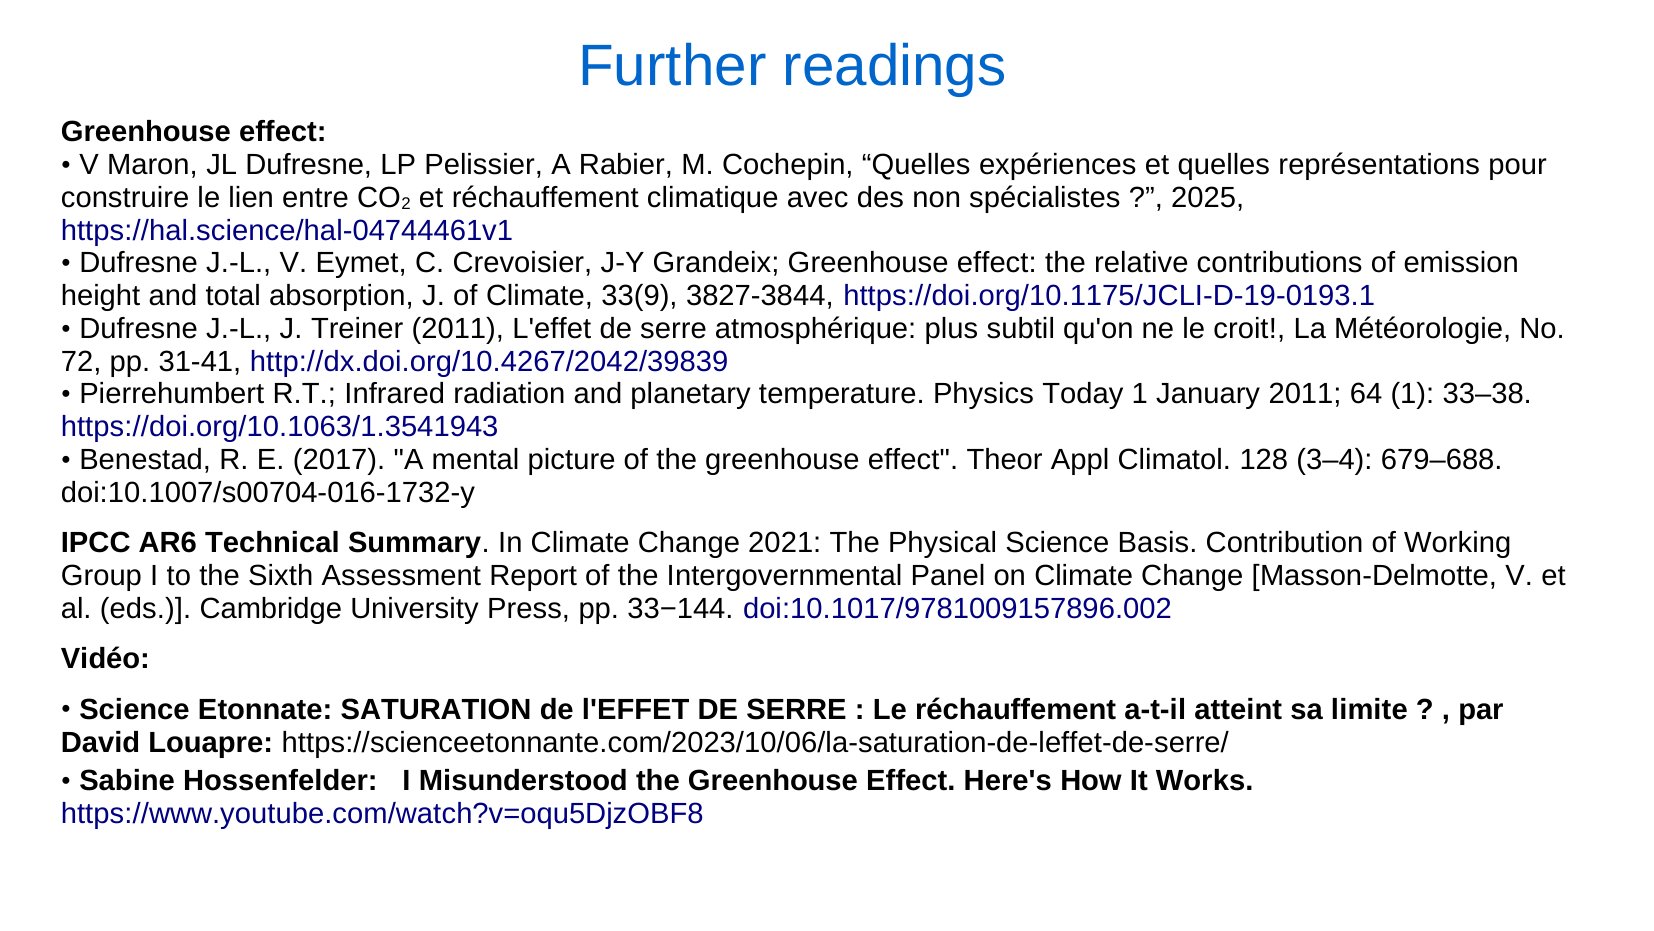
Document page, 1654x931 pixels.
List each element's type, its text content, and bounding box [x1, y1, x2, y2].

text_box Greenhouse effect: V Maron, JL Dufresne, LP Pelissier, A Rabier, M. Cochepin, “Quelles expériences et quelles représentations pour construire le lien entre CO2 et réchauffement climatique avec des non spécialistes ?”, 2025, https://hal.science/hal-04744461v1 Dufresne J.-L., V. Eymet, C. Crevoisier, J-Y Grandeix; Greenhouse effect: the relative contributions of emission height and total absorption, J. of Climate, 33(9), 3827-3844, https://doi.org/10.1175/JCLI-D-19-0193.1 Dufresne J.-L., J. Treiner (2011), L'effet de serre atmosphérique: plus subtil qu'on ne le croit!, La Météorologie, No. 72, pp. 31-41, http://dx.doi.org/10.4267/2042/39839 Pierrehumbert R.T.; Infrared radiation and planetary temperature. Physics Today 1 January 2011; 64 (1): 33–38. https://doi.org/10.1063/1.3541943 Benestad, R. E. (2017). "A mental picture of the greenhouse effect". Theor Appl Climatol. 128 (3–4): 679–688. doi:10.1007/s00704-016-1732-y IPCC AR6 Technical Summary. In Climate Change 2021: The Physical Science Basis. Contribution of Working Group I to the Sixth Assessment Report of the Intergovernmental Panel on Climate Change [Masson-Delmotte, V. et al. (eds.)]. Cambridge University Press, pp. 33−144. doi:10.1017/9781009157896.002 Vidéo: Science Etonnate: SATURATION de l'EFFET DE SERRE : Le réchauffement a-t-il atteint sa limite ? , par David Louapre: https://scienceetonnante.com/2023/10/06/la-saturation-de-leffet-de-serre/ Sabine Hossenfelder: I Misunderstood the Greenhouse Effect. Here's How It Works. https://www.youtube.com/watch?v=oqu5DjzOBF8 [46, 107, 1606, 931]
text_box Further readings [209, 25, 1377, 106]
